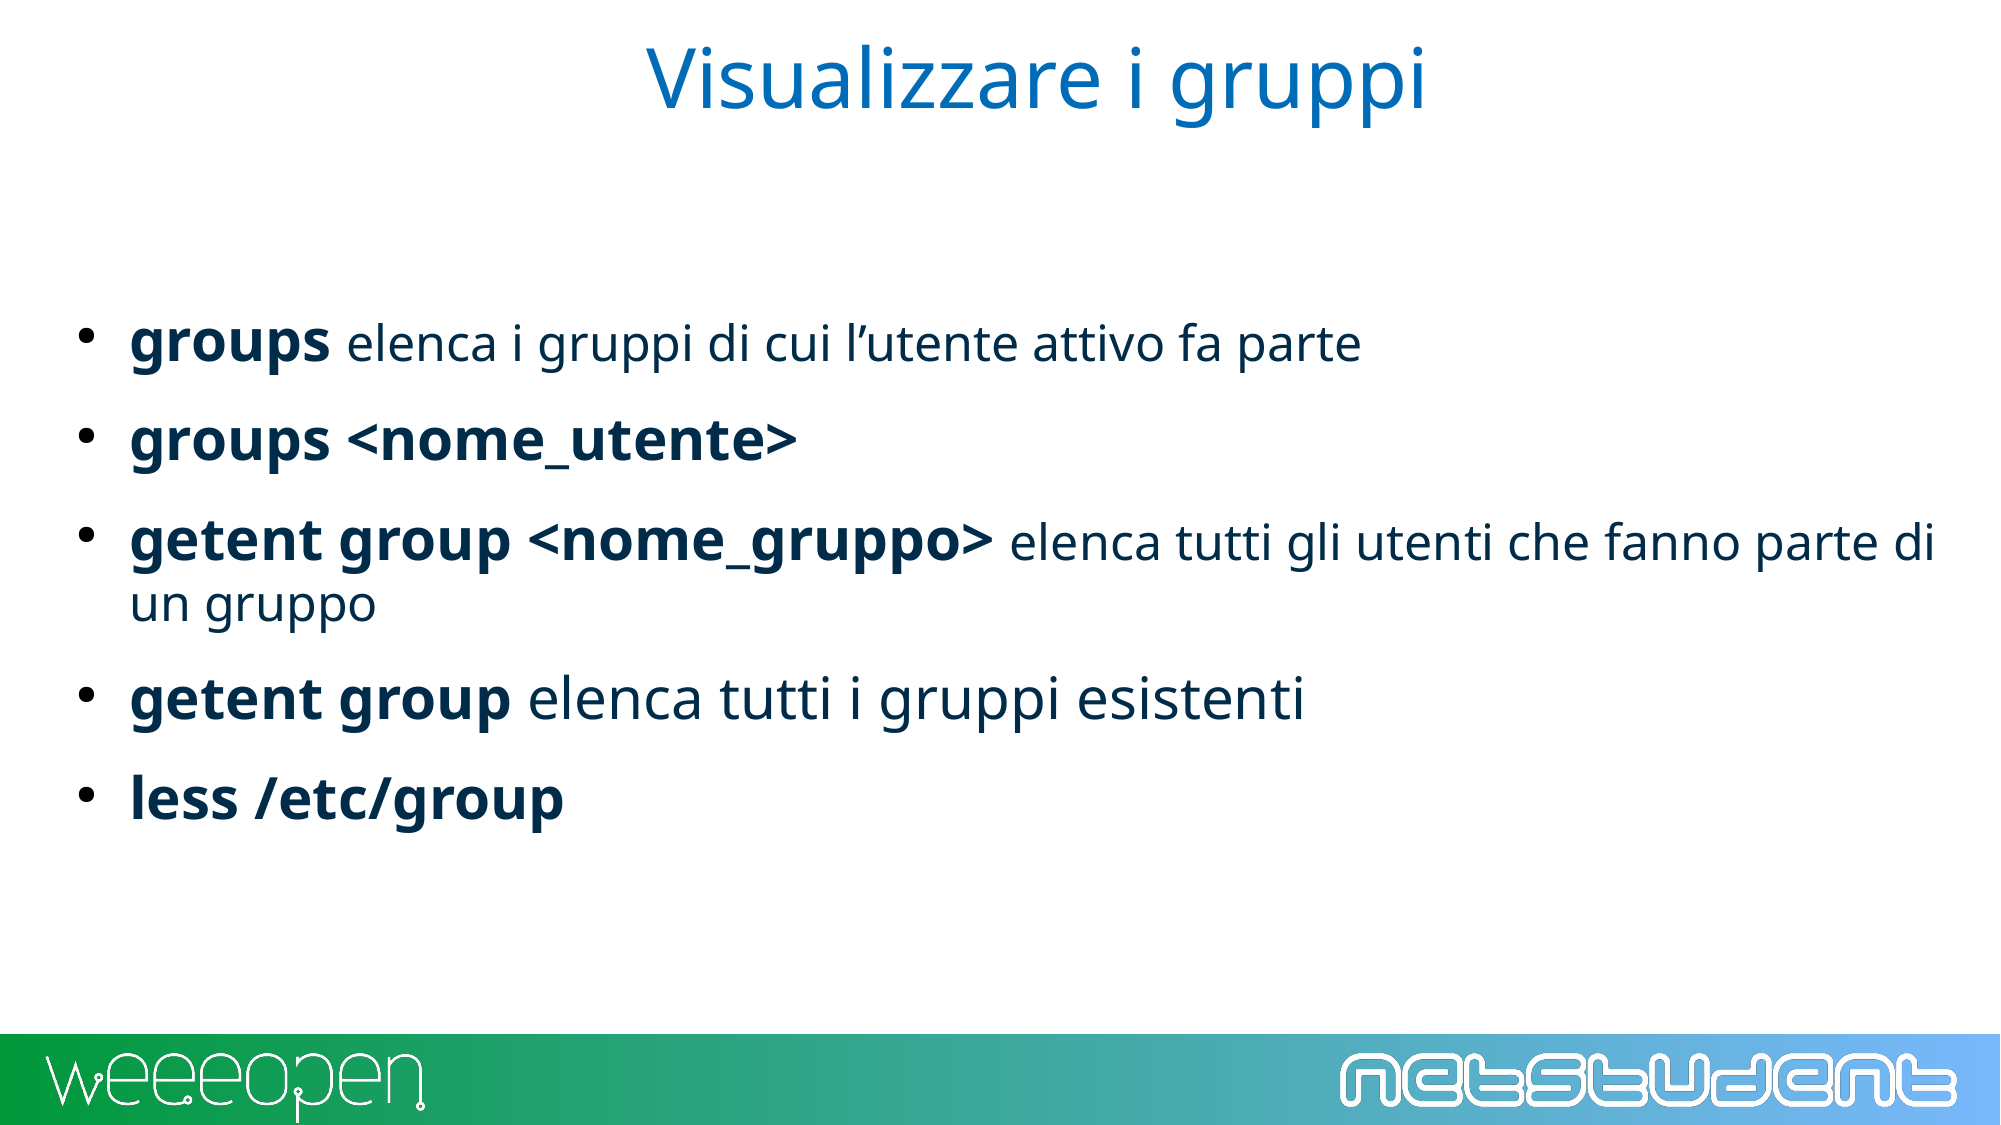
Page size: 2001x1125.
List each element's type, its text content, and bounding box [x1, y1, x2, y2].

picture [1340, 1053, 1957, 1107]
list groups elenca i gruppi di cui l’utente attivo fa parte groups <nome_utente> getent group <nome_gruppo> elenca tutti gli utenti che fanno parte di un gruppo getent group elenca tutti i gruppi esistenti less /etc/group [43, 295, 1959, 1010]
title Visualizzare i gruppi [43, 29, 1959, 247]
picture [45, 1053, 425, 1123]
